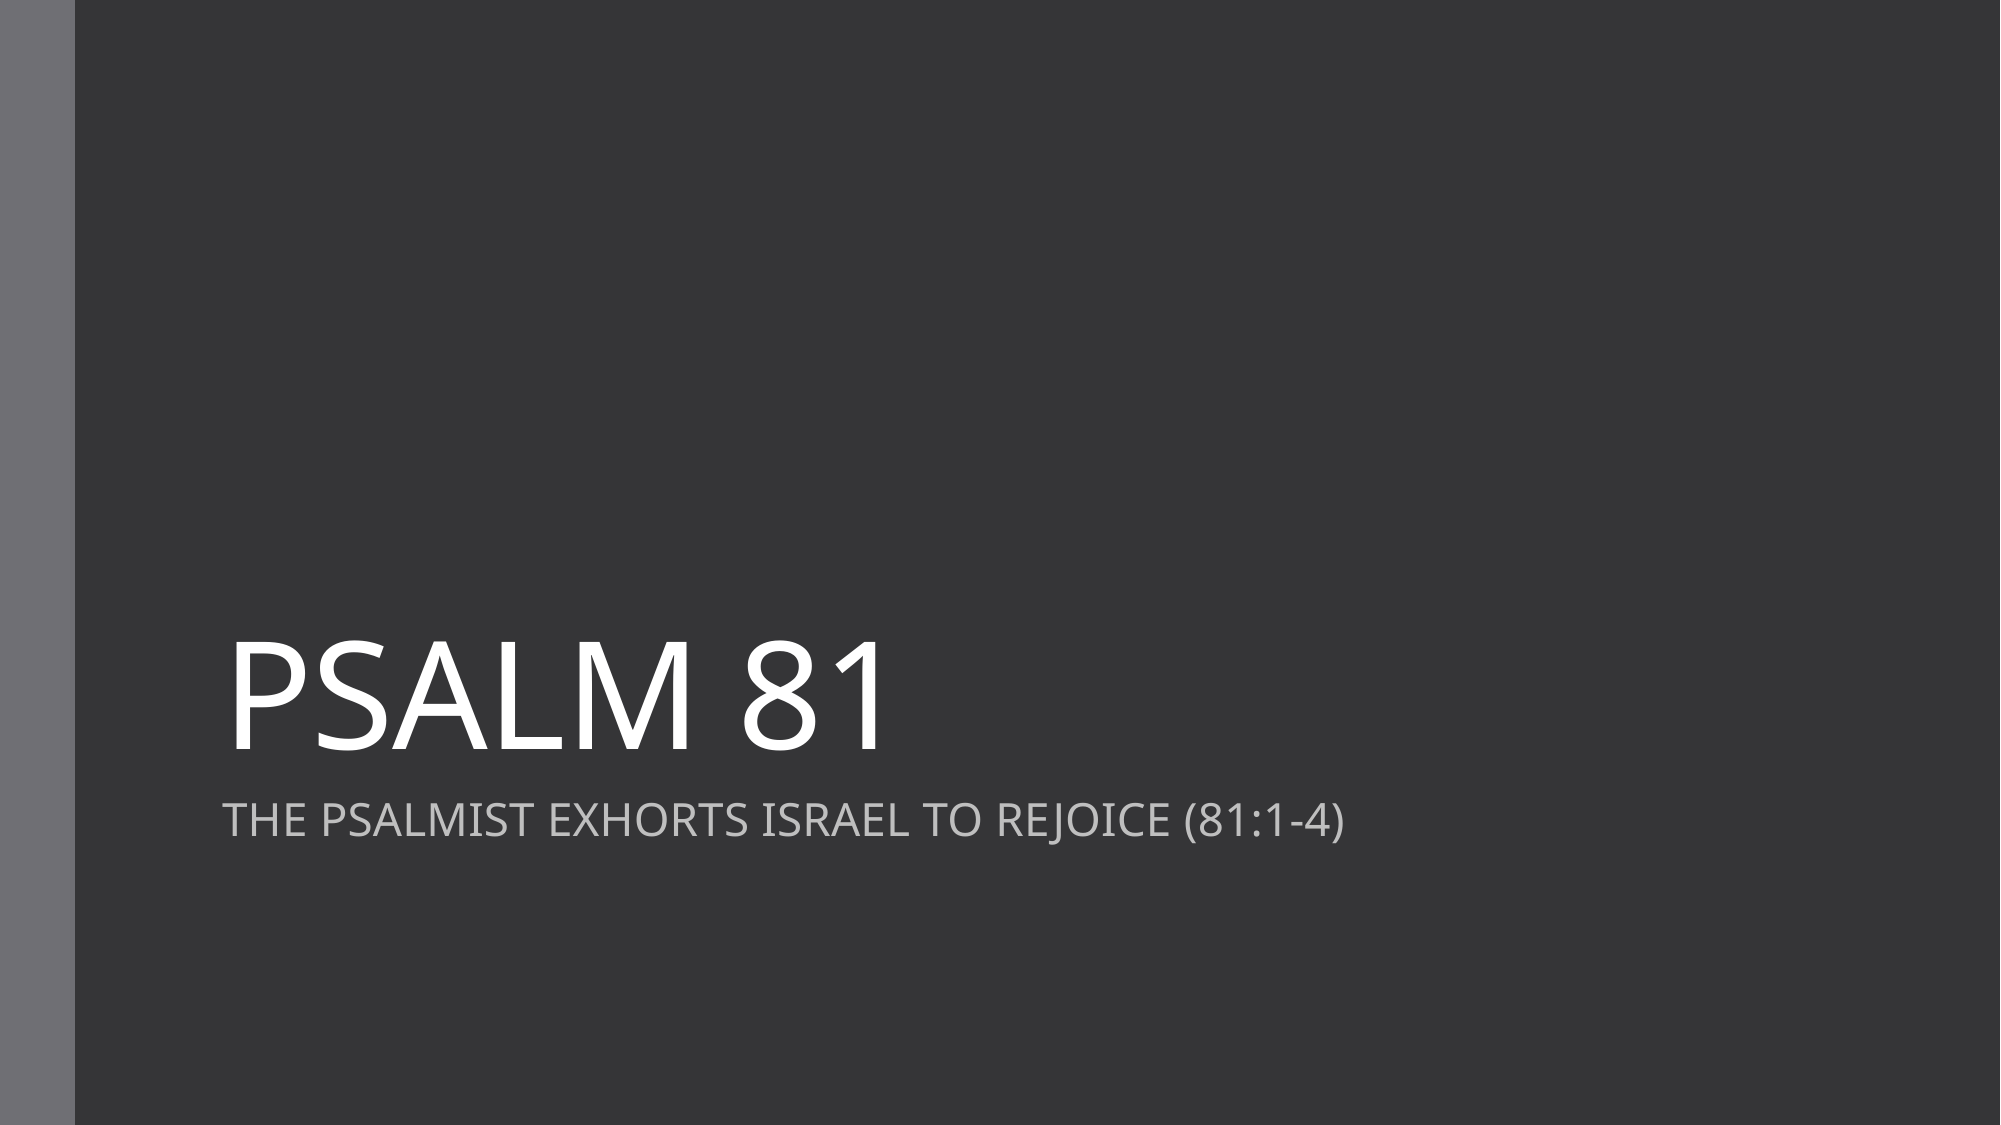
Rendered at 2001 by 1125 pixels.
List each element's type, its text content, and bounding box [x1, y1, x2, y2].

subtitle THE PSALMIST EXHORTS ISRAEL TO REJOICE (81:1-4) [206, 787, 1752, 1066]
title PSALM 81 [206, 124, 1752, 787]
